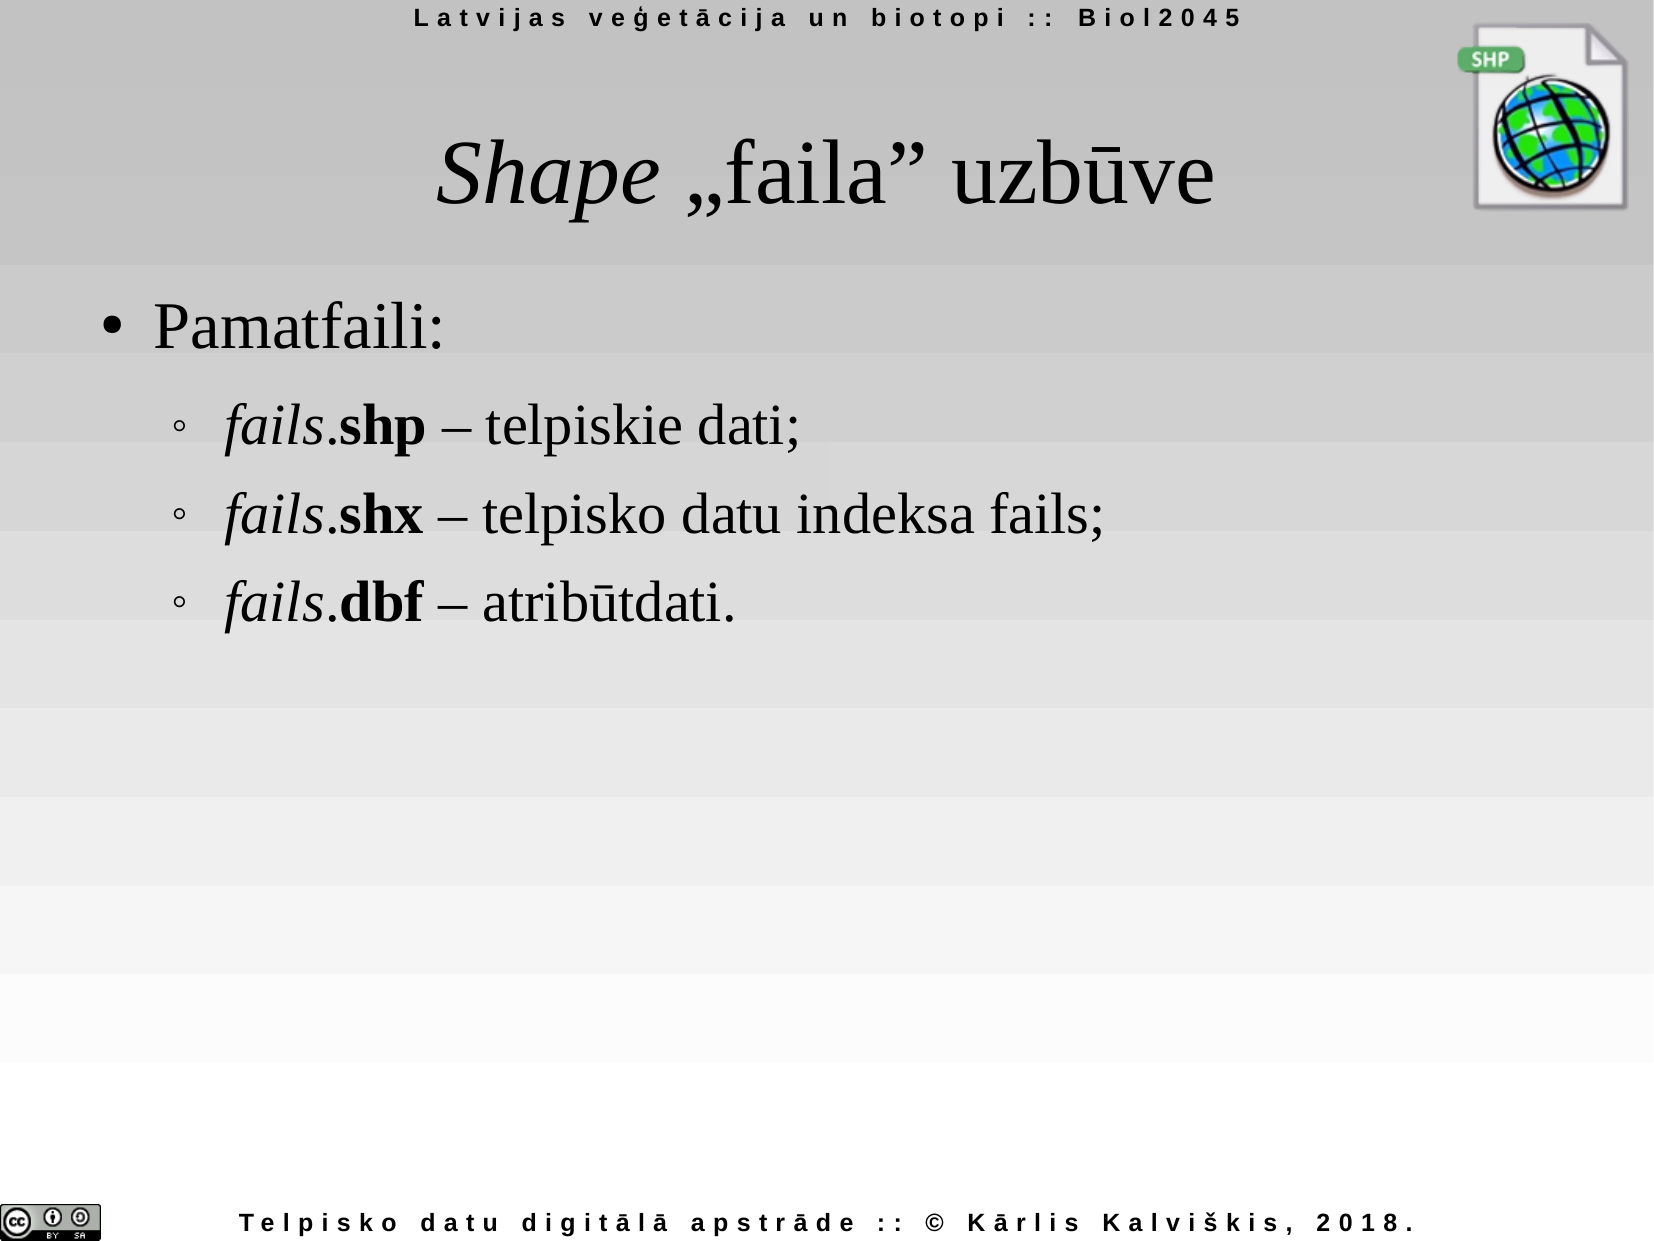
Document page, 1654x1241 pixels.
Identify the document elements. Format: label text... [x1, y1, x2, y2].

picture [0, 0, 1654, 1241]
title Shape „faila” uzbūve [29, 56, 1625, 289]
list Pamatfaili: fails.shp – telpiskie dati; fails.shx – telpisko datu indeksa fails; fails.dbf – atribūtdati. [82, 289, 1571, 1098]
